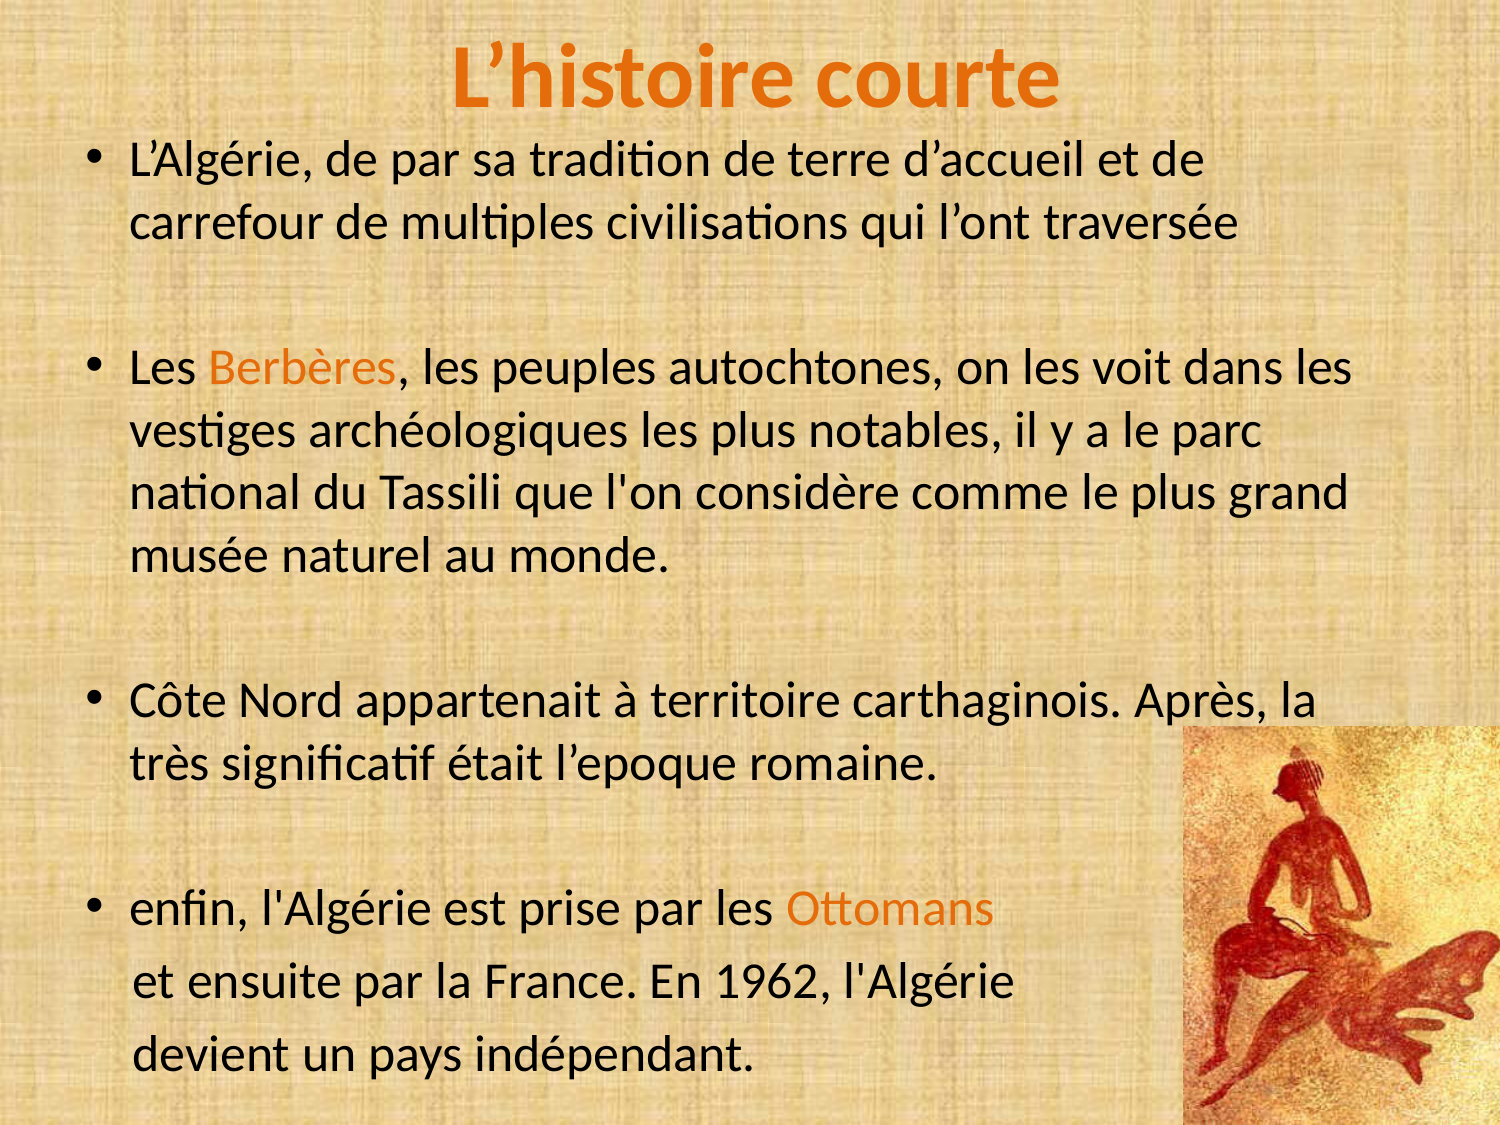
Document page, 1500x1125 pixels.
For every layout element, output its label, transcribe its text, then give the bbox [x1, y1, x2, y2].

picture [0, 0, 1500, 1125]
title L’histoire courte [82, 0, 1432, 164]
list L’Algérie, de par sa tradition de terre d’accueil et de carrefour de multiples civilisations qui l’ont traversée Les Berbères, les peuples autochtones, on les voit dans les vestiges archéologiques les plus notables, il y a le parc national du Tassili que l'on considère comme le plus grand musée naturel au monde. Côte Nord appartenait à territoire carthaginois. Après, la très significatif était l’epoque romaine. enfin, l'Algérie est prise par les Ottomans et ensuite par la France. En 1962, l'Algérie devient un pays indépendant. [70, 117, 1421, 1090]
